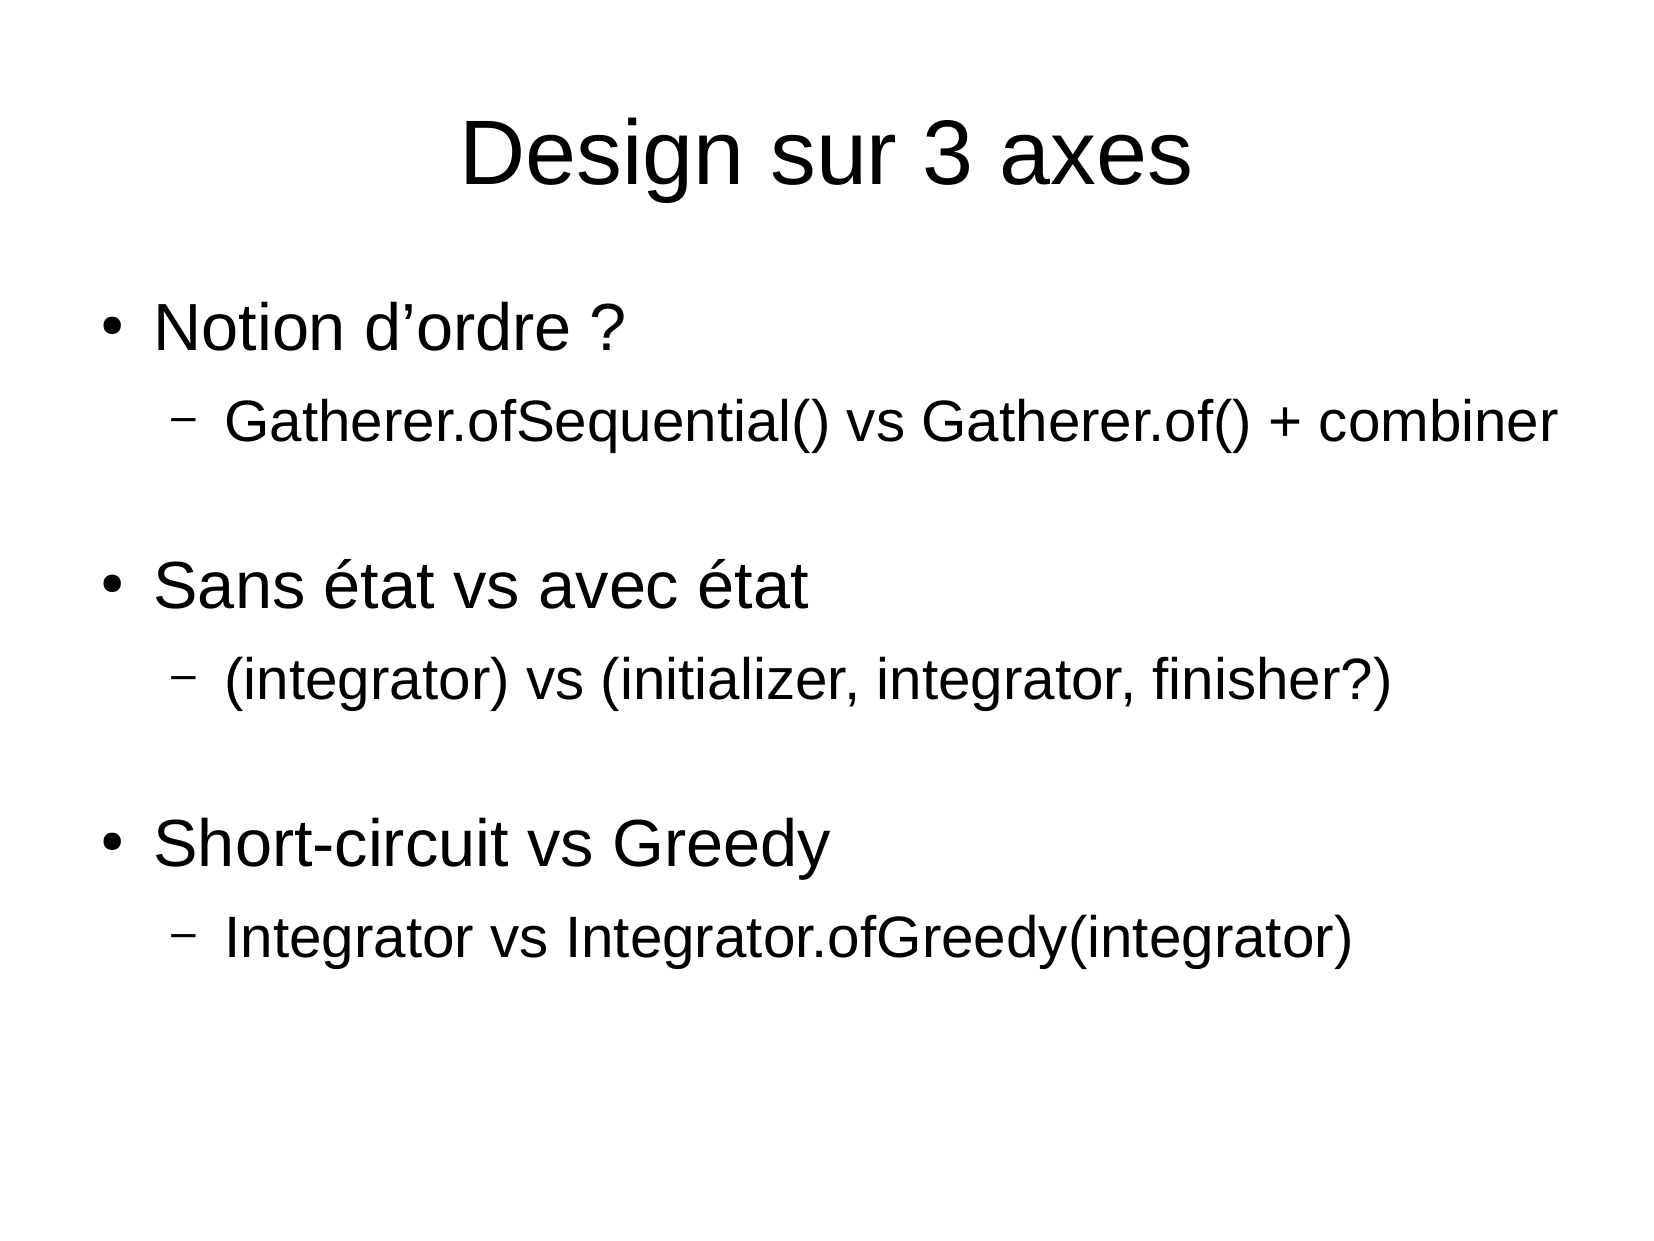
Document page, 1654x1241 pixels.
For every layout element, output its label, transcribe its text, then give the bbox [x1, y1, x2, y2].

list Notion d’ordre ? Gatherer.ofSequential() vs Gatherer.of() + combiner Sans état vs avec état (integrator) vs (initializer, integrator, finisher?) Short-circuit vs Greedy Integrator vs Integrator.ofGreedy(integrator) [82, 290, 1571, 1010]
title Design sur 3 axes [82, 49, 1571, 257]
